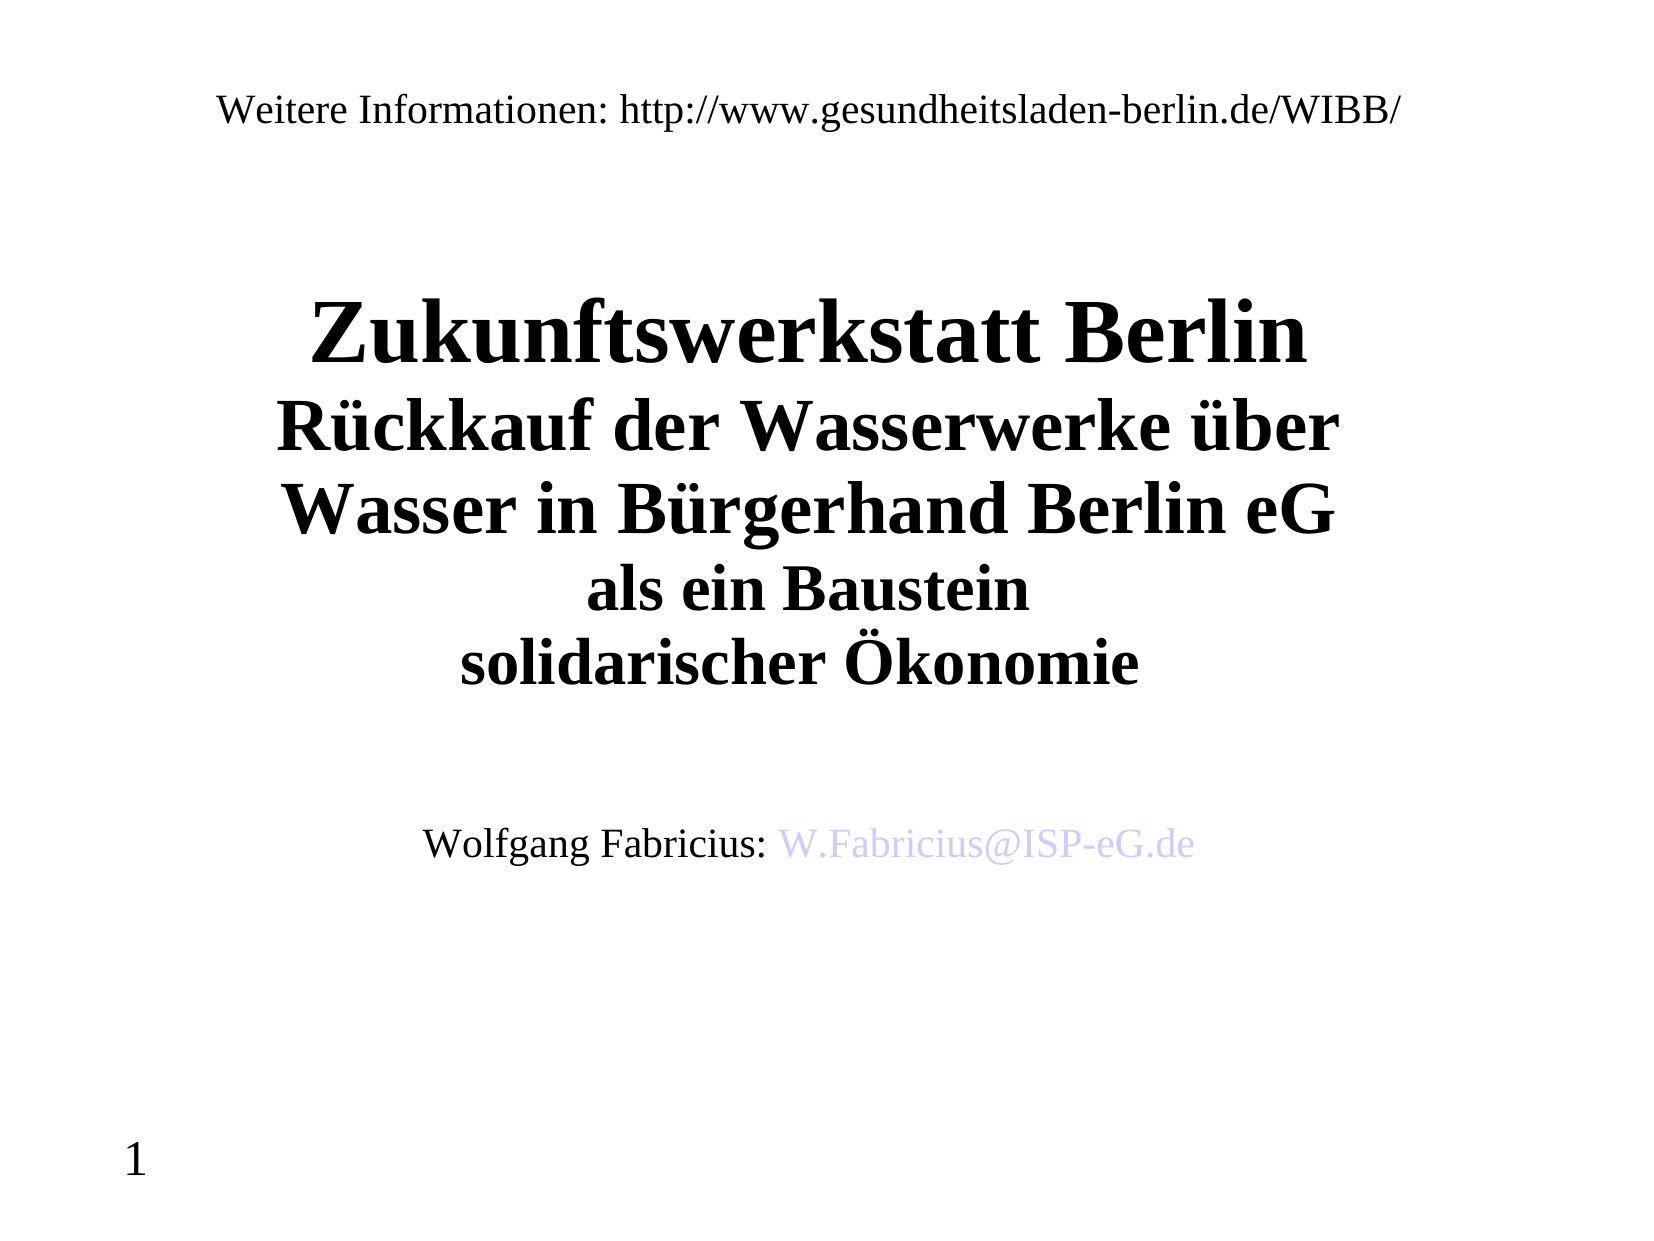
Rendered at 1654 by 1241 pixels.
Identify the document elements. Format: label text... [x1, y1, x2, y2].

text_box <Nummer> [123, 1126, 359, 1188]
text_box Weitere Informationen: http://www.gesundheitsladen-berlin.de/WIBB/ Zukunftswerkstatt Berlin Rückkauf der Wasserwerke über Wasser in Bürgerhand Berlin eG als ein Baustein solidarischer Ökonomie Wolfgang Fabricius: W.Fabricius@ISP-eG.de [92, 83, 1526, 1116]
